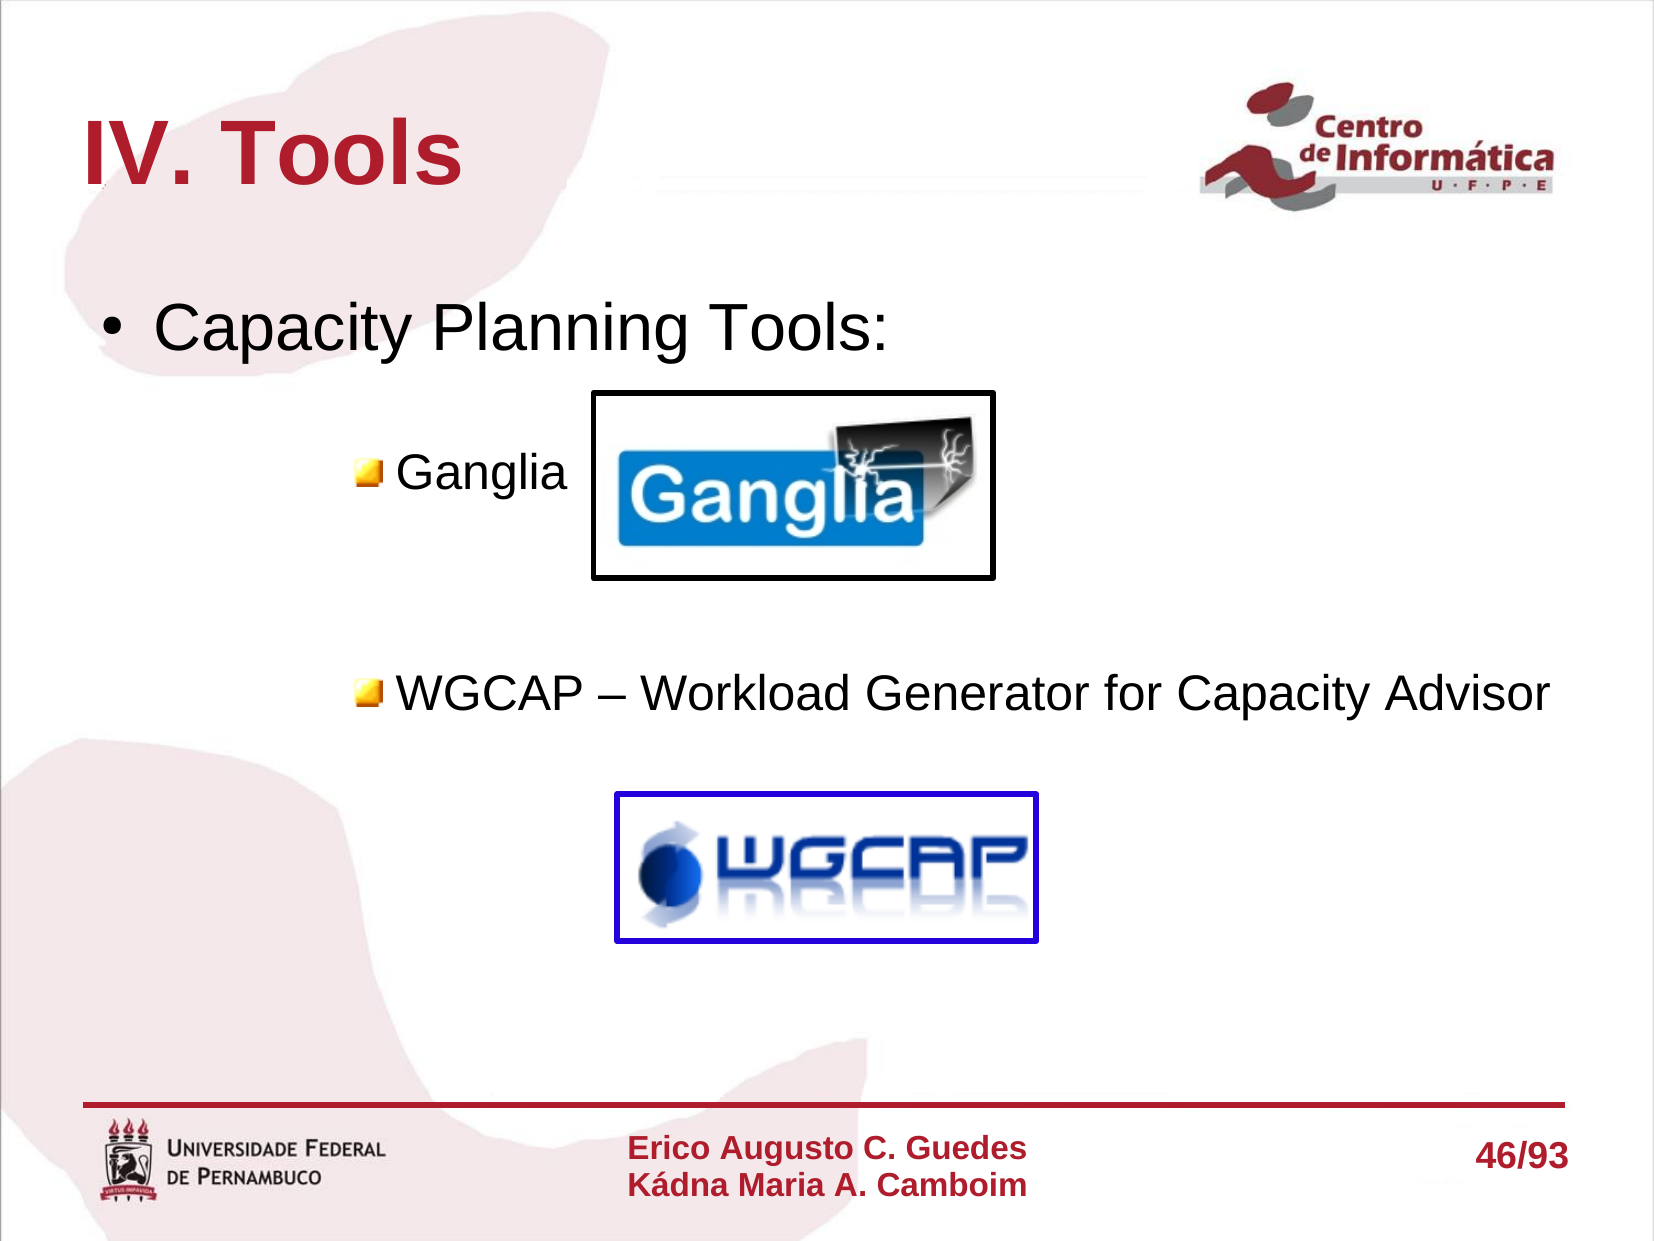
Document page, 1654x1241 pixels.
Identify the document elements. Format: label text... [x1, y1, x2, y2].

picture [0, 0, 1654, 1241]
list Capacity Planning Tools: Ganglia WGCAP – Workload Generator for Capacity Advisor [82, 290, 1571, 1094]
title IV. Tools [82, 56, 1571, 250]
